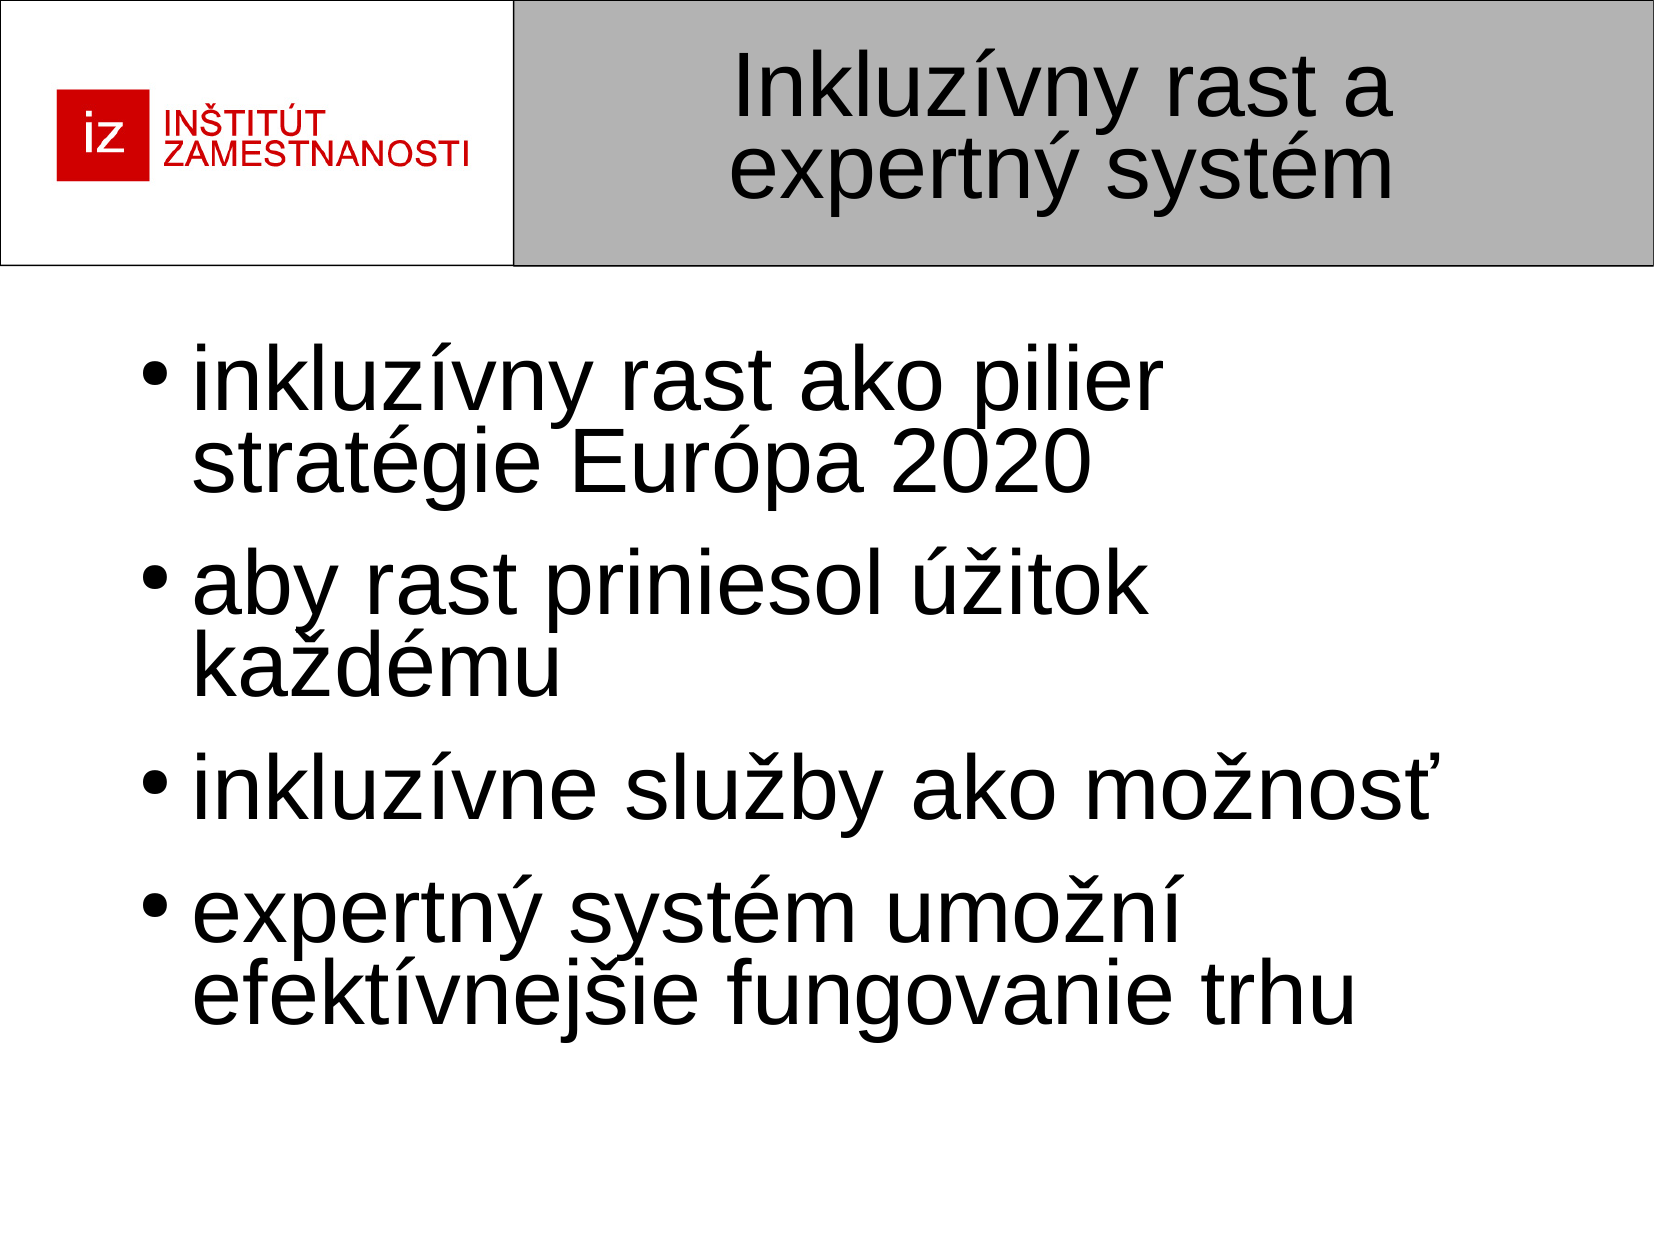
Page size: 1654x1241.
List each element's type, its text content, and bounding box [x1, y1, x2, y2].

picture [5, 8, 512, 257]
title Inkluzívny rast a expertný systém [561, 37, 1565, 229]
list inkluzívny rast ako pilier stratégie Európa 2020 aby rast priniesol úžitok každému inkluzívne služby ako možnosť expertný systém umožní efektívnejšie fungovanie trhu [121, 344, 1533, 1112]
